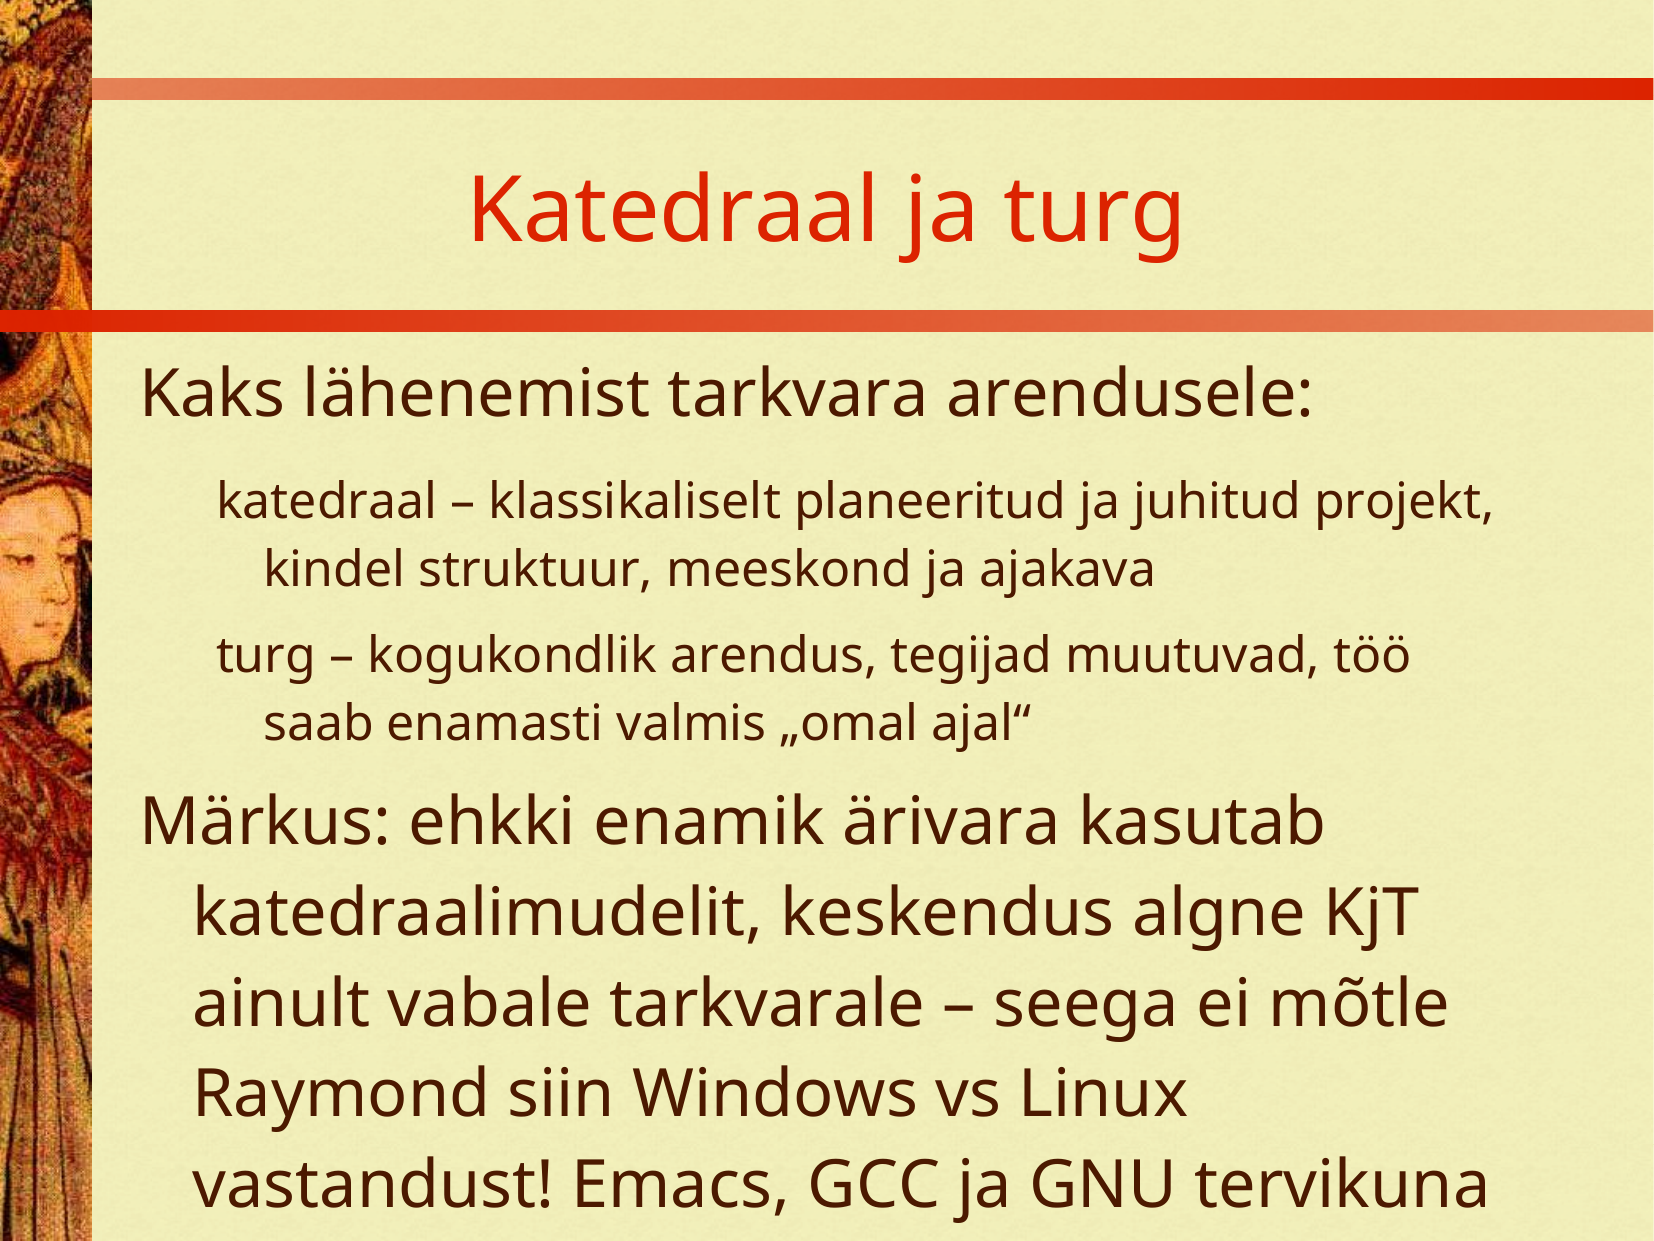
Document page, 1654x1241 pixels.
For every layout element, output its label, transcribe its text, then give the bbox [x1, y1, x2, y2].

picture [0, 0, 1654, 310]
list Kaks lähenemist tarkvara arendusele: katedraal – klassikaliselt planeeritud ja juhitud projekt, kindel struktuur, meeskond ja ajakava turg – kogukondlik arendus, tegijad muutuvad, töö saab enamasti valmis „omal ajal“ Märkus: ehkki enamik ärivara kasutab katedraalimudelit, keskendus algne KjT ainult vabale tarkvarale – seega ei mõtle Raymond siin Windows vs Linux vastandust! Emacs, GCC ja GNU tervikuna kasutasid katedraalimudelit [121, 344, 1534, 1112]
title Katedraal ja turg [121, 110, 1534, 303]
picture [0, 332, 1654, 1241]
